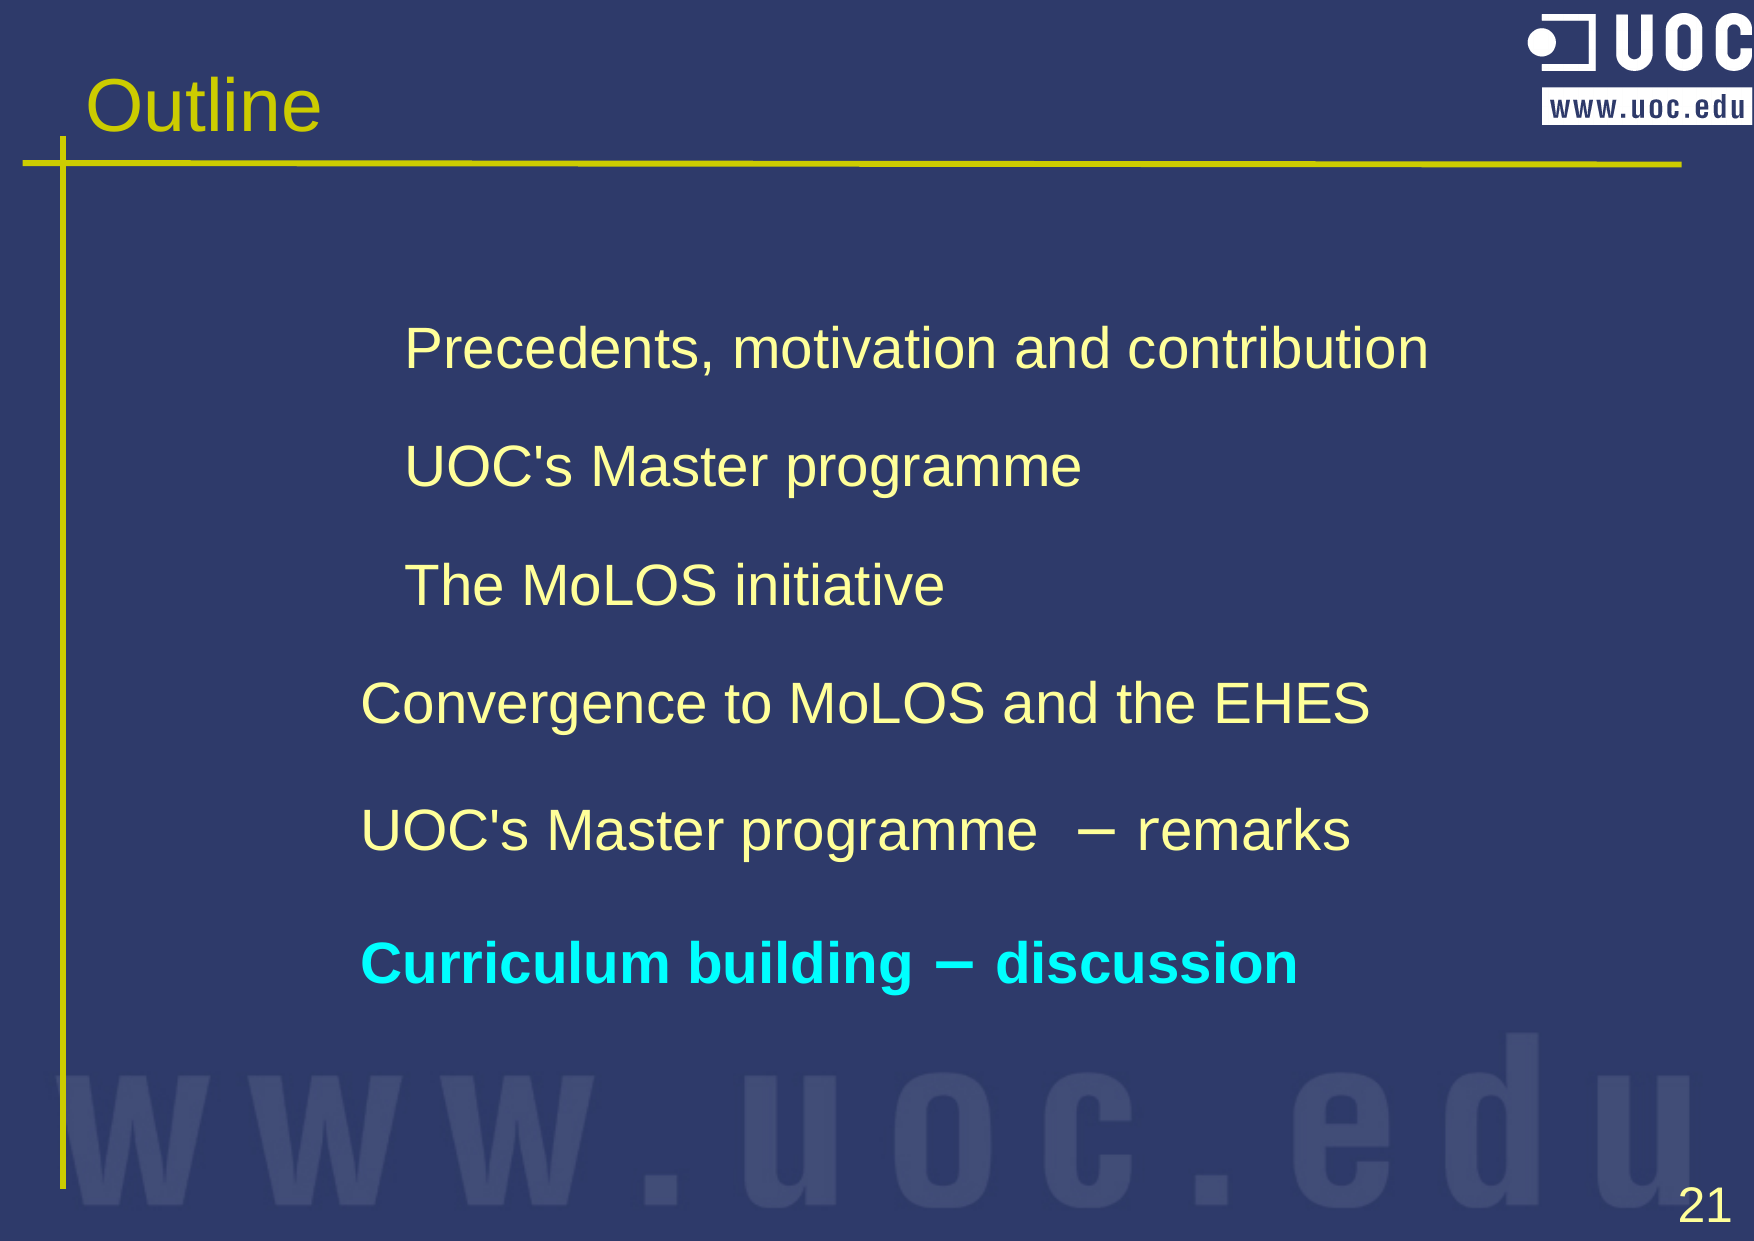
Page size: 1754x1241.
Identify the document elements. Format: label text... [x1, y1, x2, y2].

picture [0, 0, 1754, 1241]
text_box Outline [85, 63, 916, 151]
text_box <número> [1677, 1177, 1754, 1234]
text_box Precedents, motivation and contribution UOC's Master programme The MoLOS initiative Convergence to MoLOS and the EHES UOC's Master programme − remarks Curriculum building − discussion [260, 178, 1567, 983]
